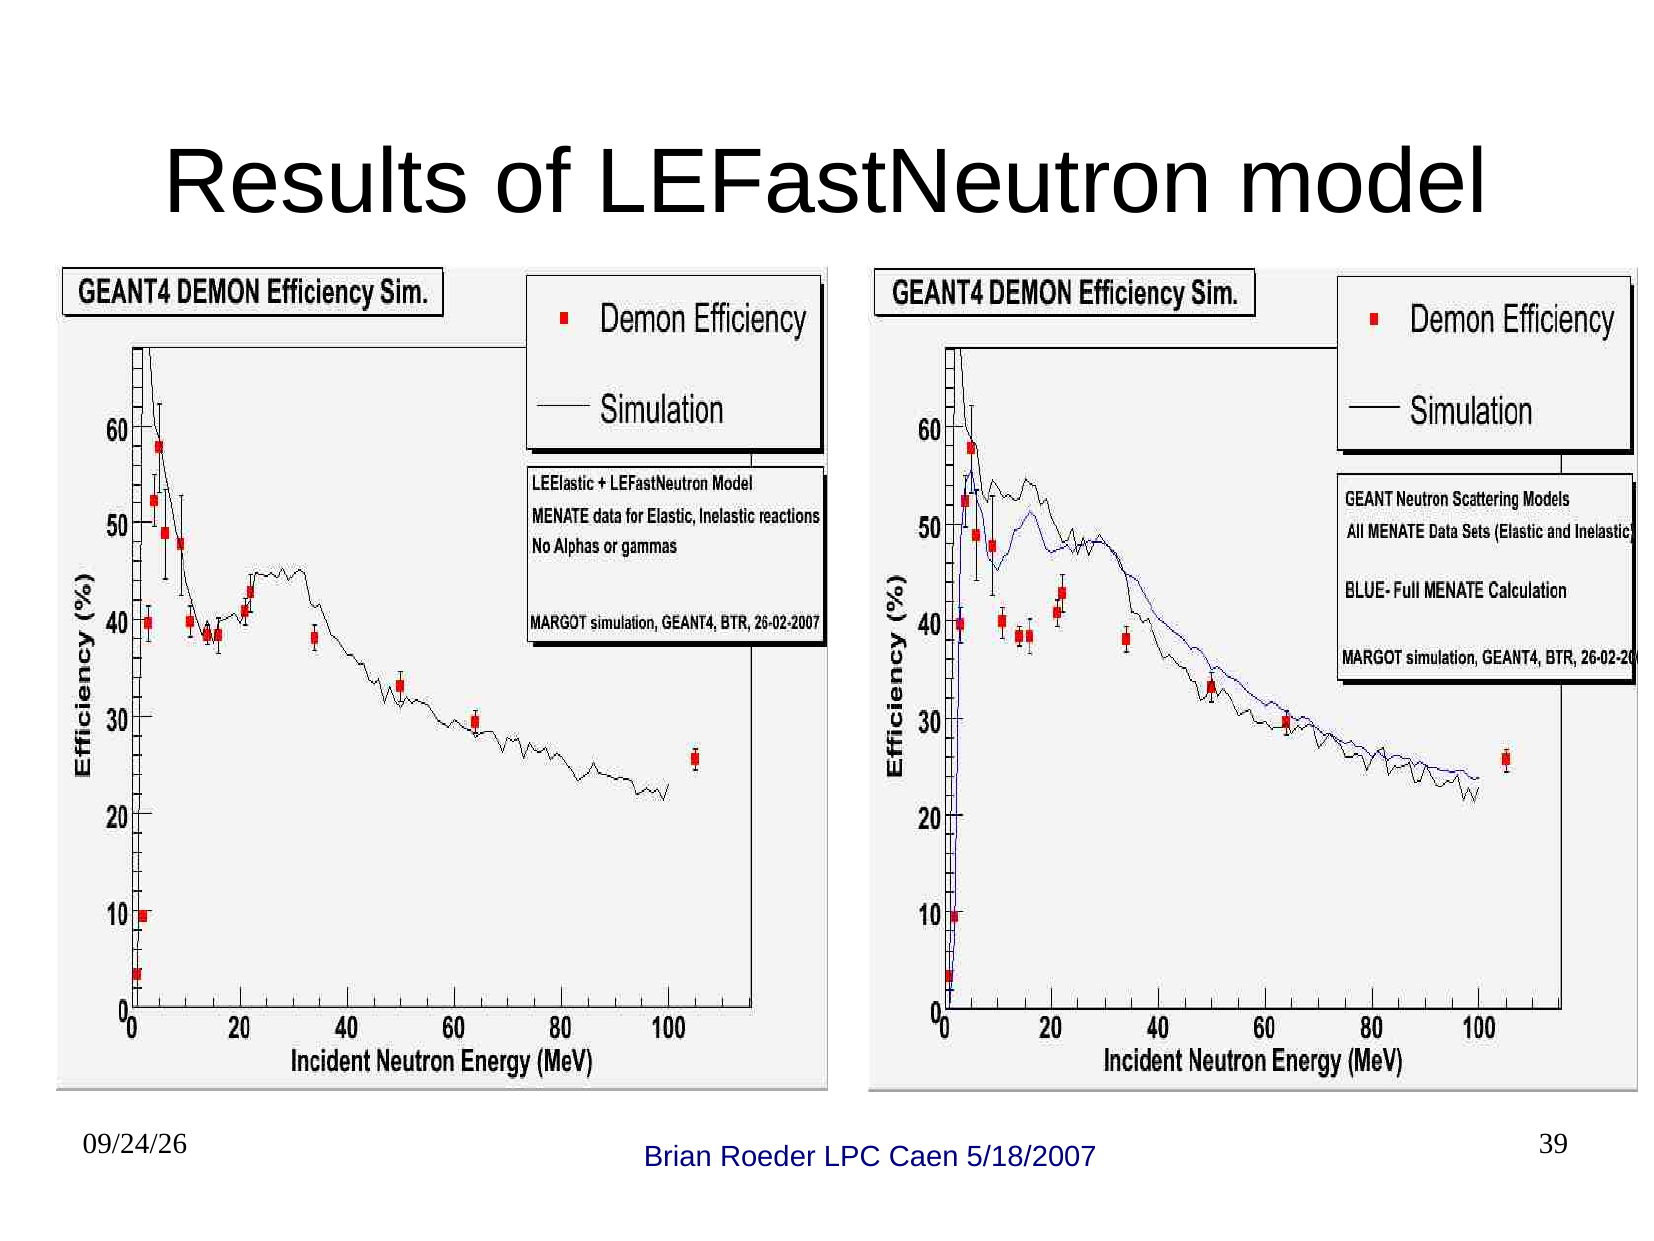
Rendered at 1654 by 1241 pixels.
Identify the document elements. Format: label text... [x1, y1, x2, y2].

picture [867, 266, 1638, 1092]
picture [55, 265, 828, 1091]
title Results of LEFastNeutron model [123, 54, 1530, 314]
text_box Brian Roeder LPC Caen 5/18/2007 [572, 1140, 1170, 1176]
